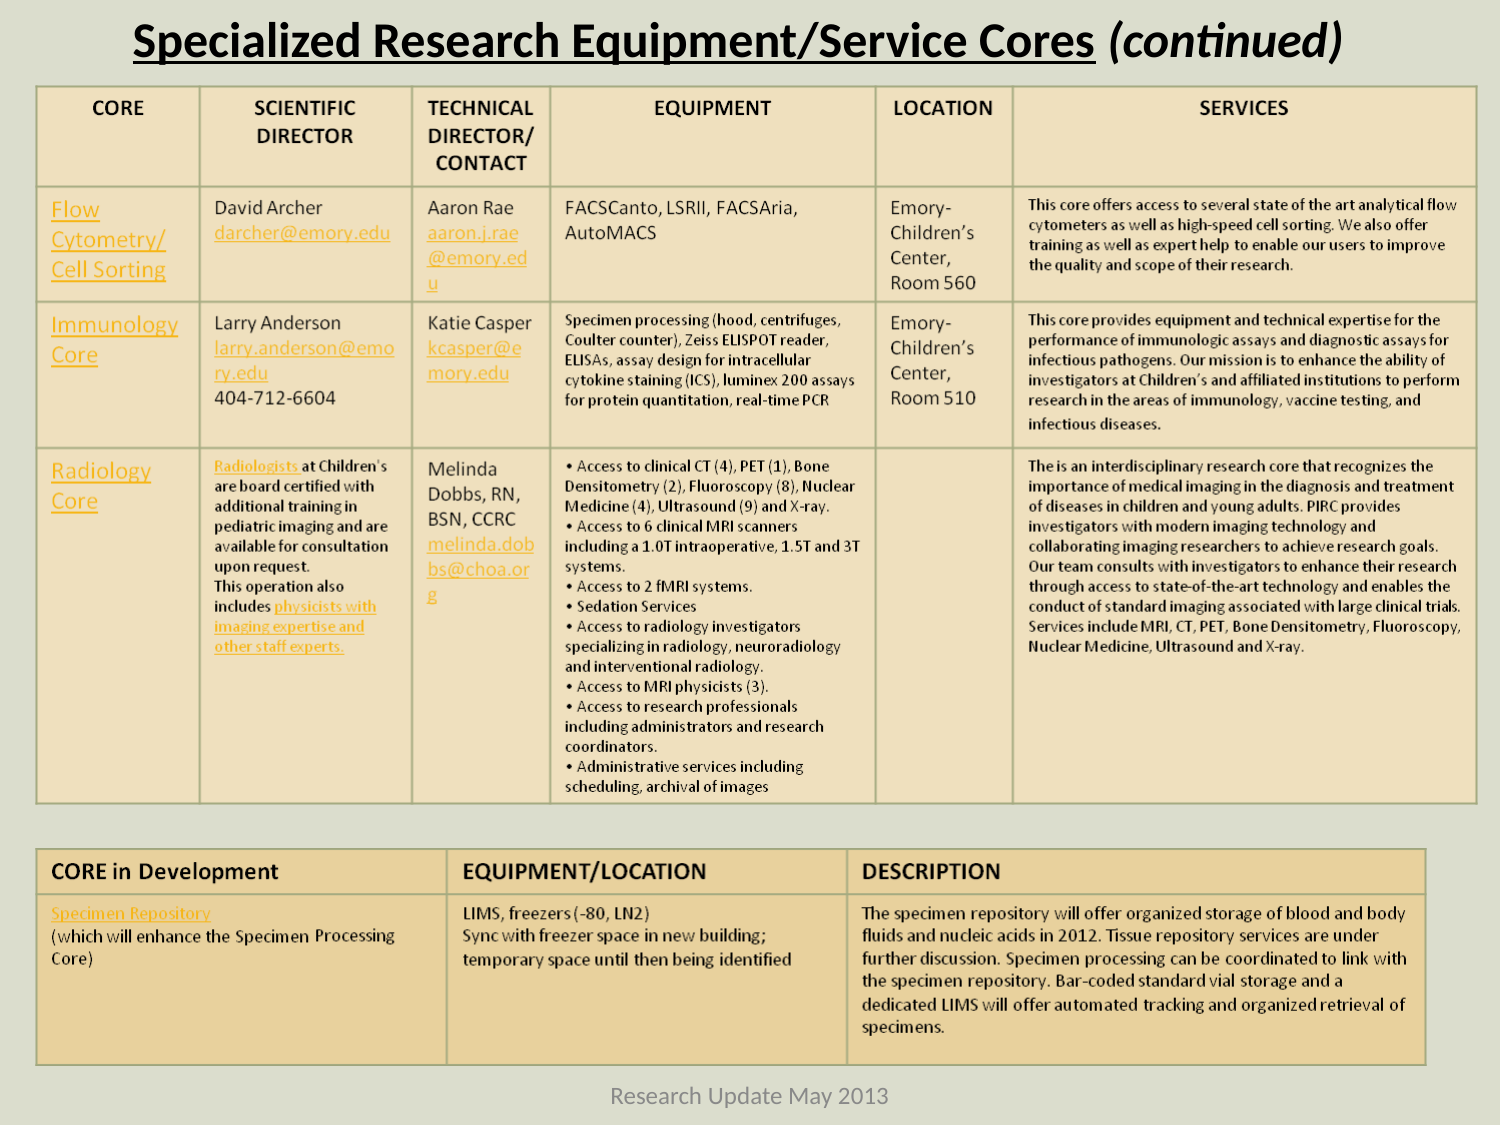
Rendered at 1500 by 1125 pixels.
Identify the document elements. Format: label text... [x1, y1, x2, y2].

picture [25, 76, 1488, 817]
text_box Research Update May 2013 [512, 1077, 988, 1125]
text_box Specialized Research Equipment/Service Cores (continued) [37, 0, 1450, 113]
picture [25, 837, 1437, 1077]
